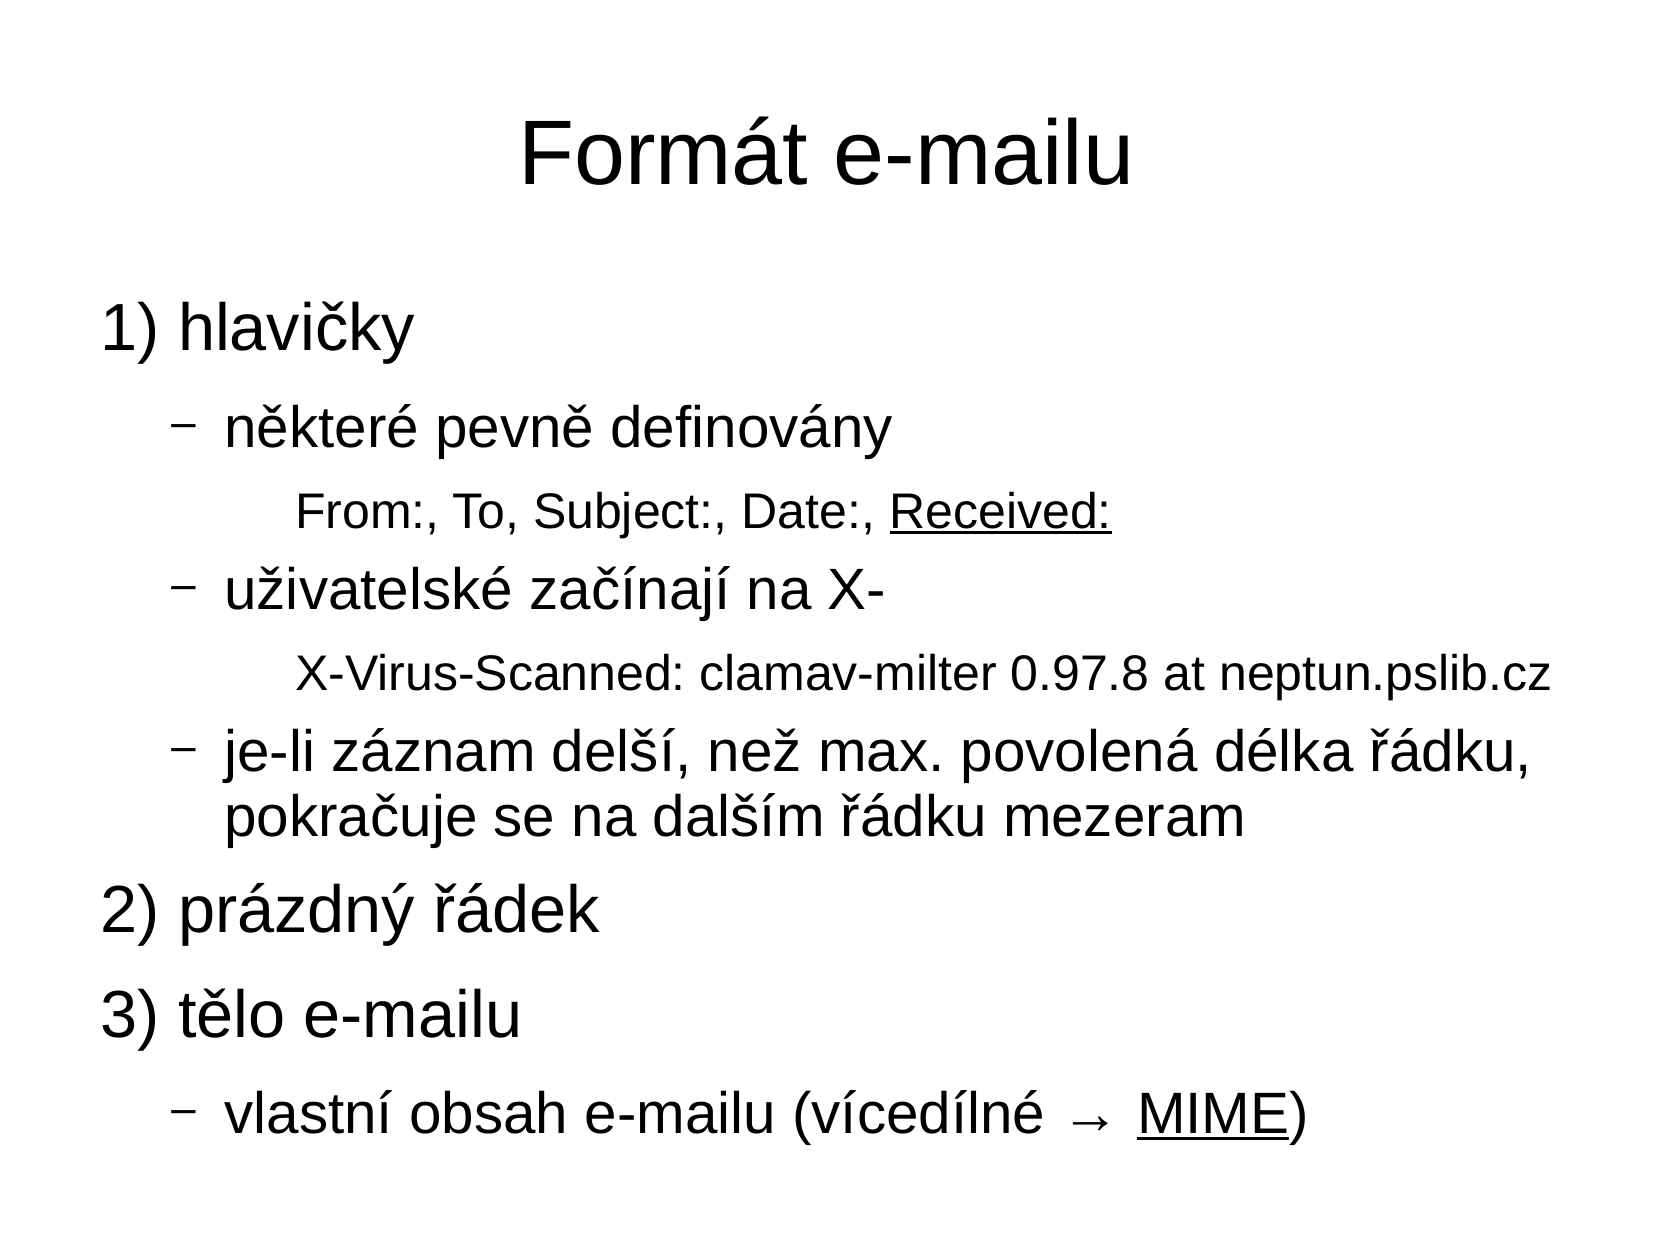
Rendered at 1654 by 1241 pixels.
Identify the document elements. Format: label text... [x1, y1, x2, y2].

list hlavičky některé pevně definovány From:, To, Subject:, Date:, Received: uživatelské začínají na X- X-Virus-Scanned: clamav-milter 0.97.8 at neptun.pslib.cz je-li záznam delší, než max. povolená délka řádku, pokračuje se na dalším řádku mezeram prázdný řádek tělo e-mailu vlastní obsah e-mailu (vícedílné → MIME) [82, 290, 1571, 1220]
title Formát e-mailu [82, 49, 1571, 257]
